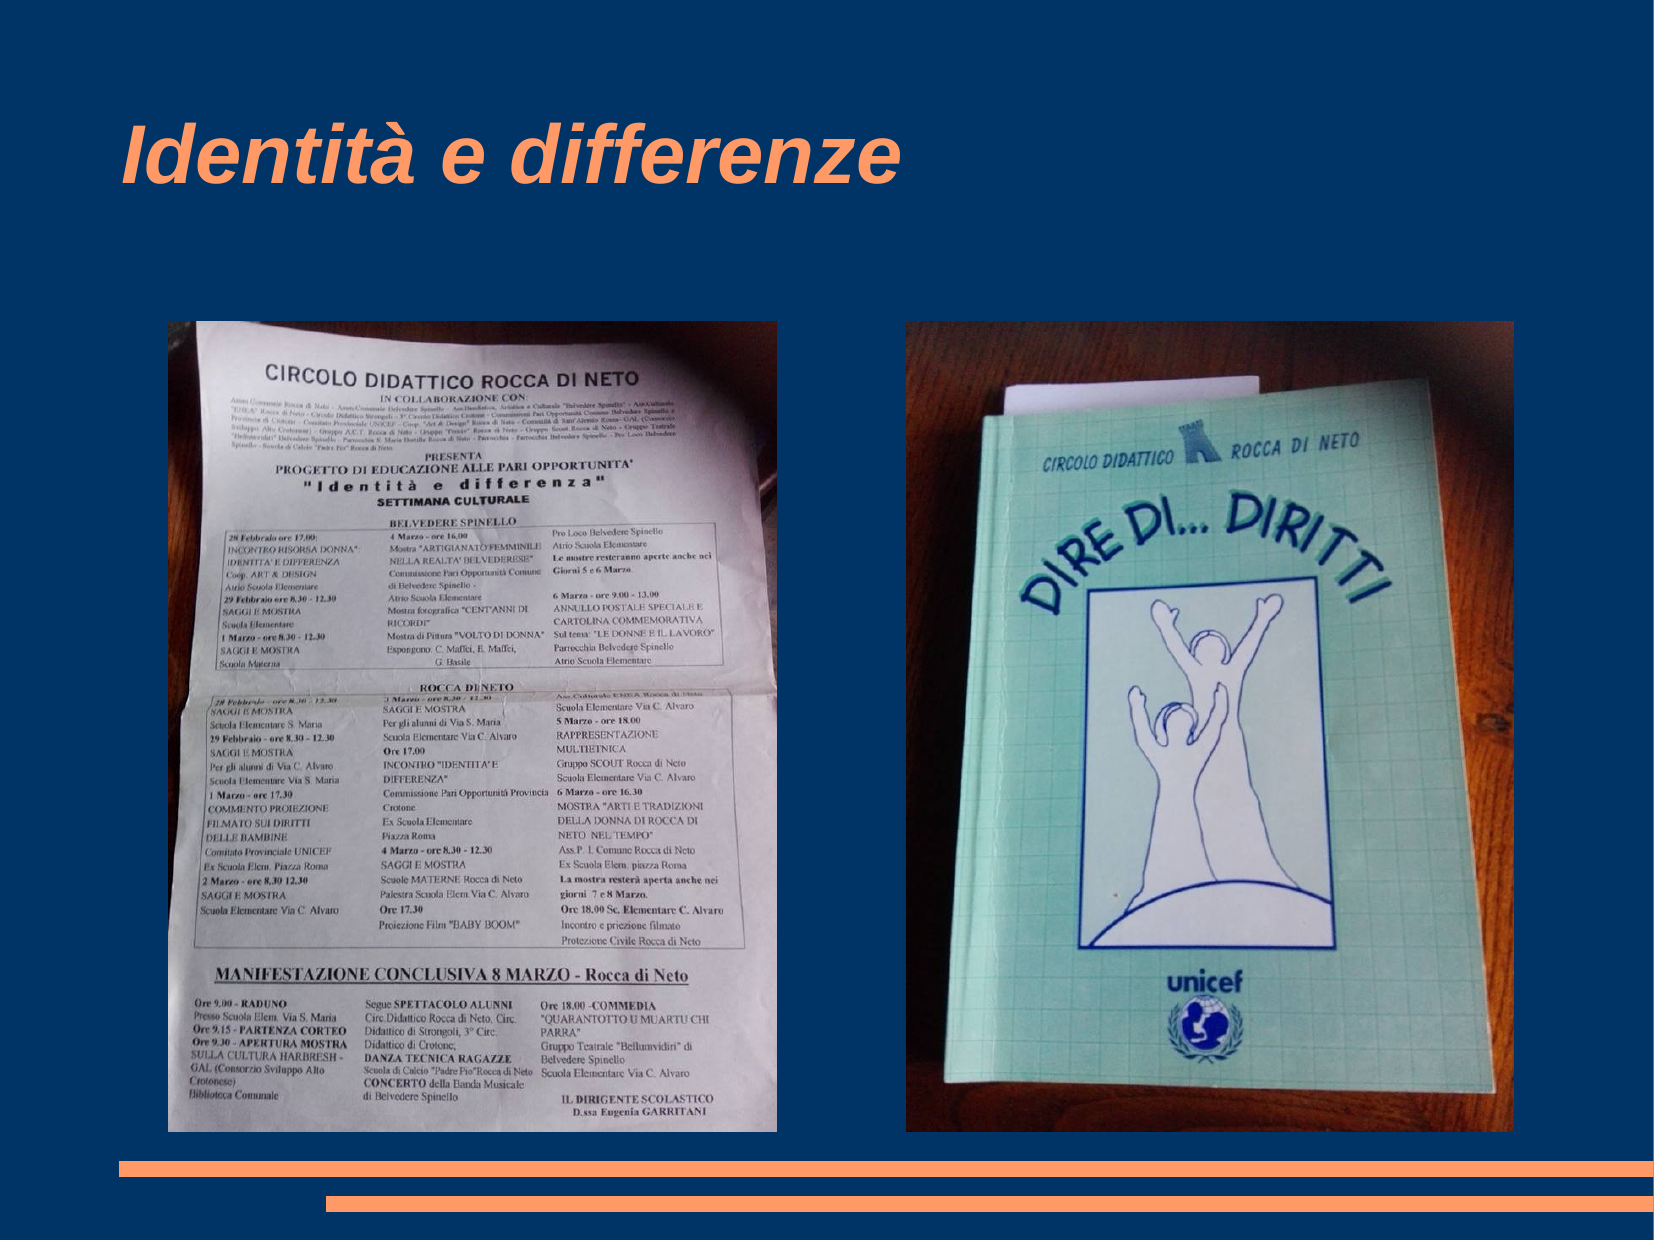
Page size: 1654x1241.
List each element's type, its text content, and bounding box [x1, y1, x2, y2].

picture [906, 322, 1514, 1132]
title Identità e differenze [121, 46, 1534, 254]
picture [168, 322, 777, 1132]
